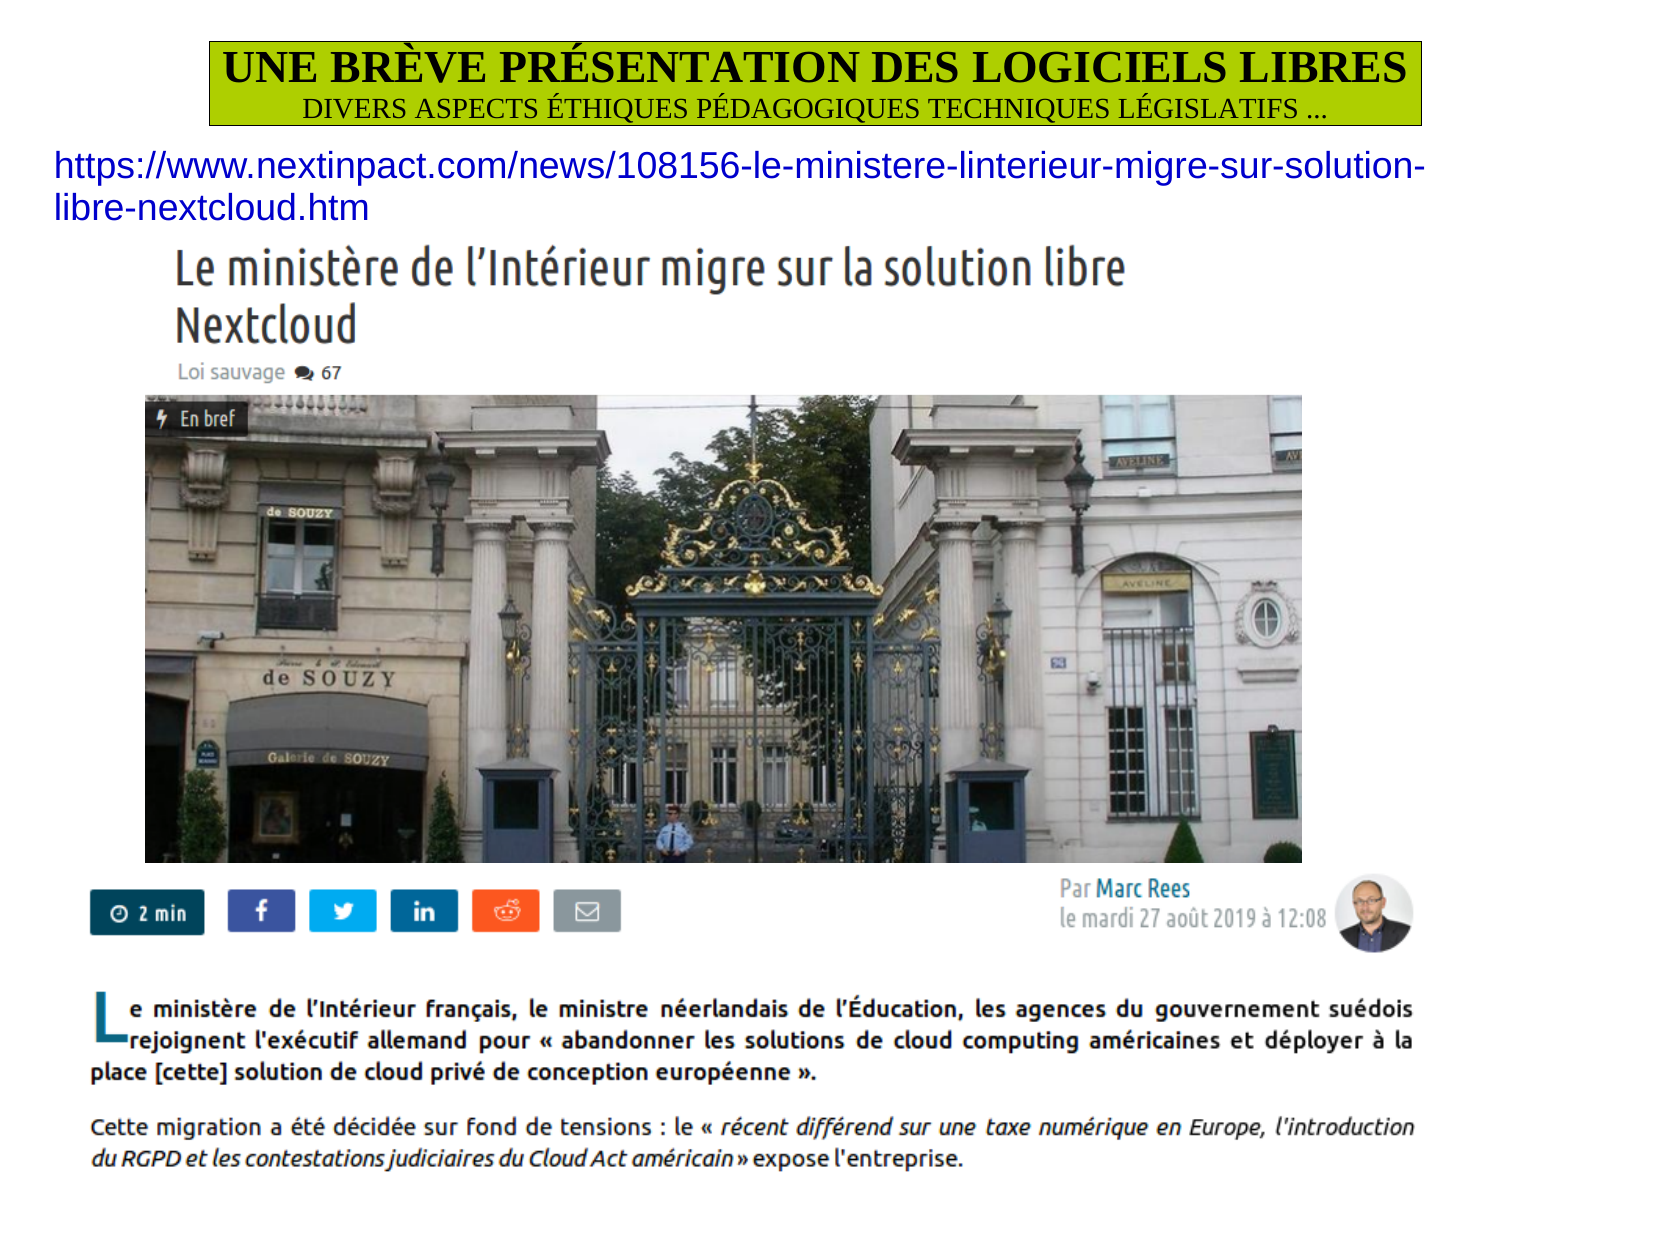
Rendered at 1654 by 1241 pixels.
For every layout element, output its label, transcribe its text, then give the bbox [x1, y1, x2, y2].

text_box https://www.nextinpact.com/news/108156-le-ministere-linterieur-migre-sur-solution-libre-nextcloud.htm [39, 136, 1524, 236]
text_box UNE BRÈVE PRÉSENTATION DES LOGICIELS LIBRES DIVERS ASPECTS ÉTHIQUES PÉDAGOGIQUES TECHNIQUES LÉGISLATIFS ... [209, 41, 1422, 126]
picture [81, 241, 1426, 1181]
